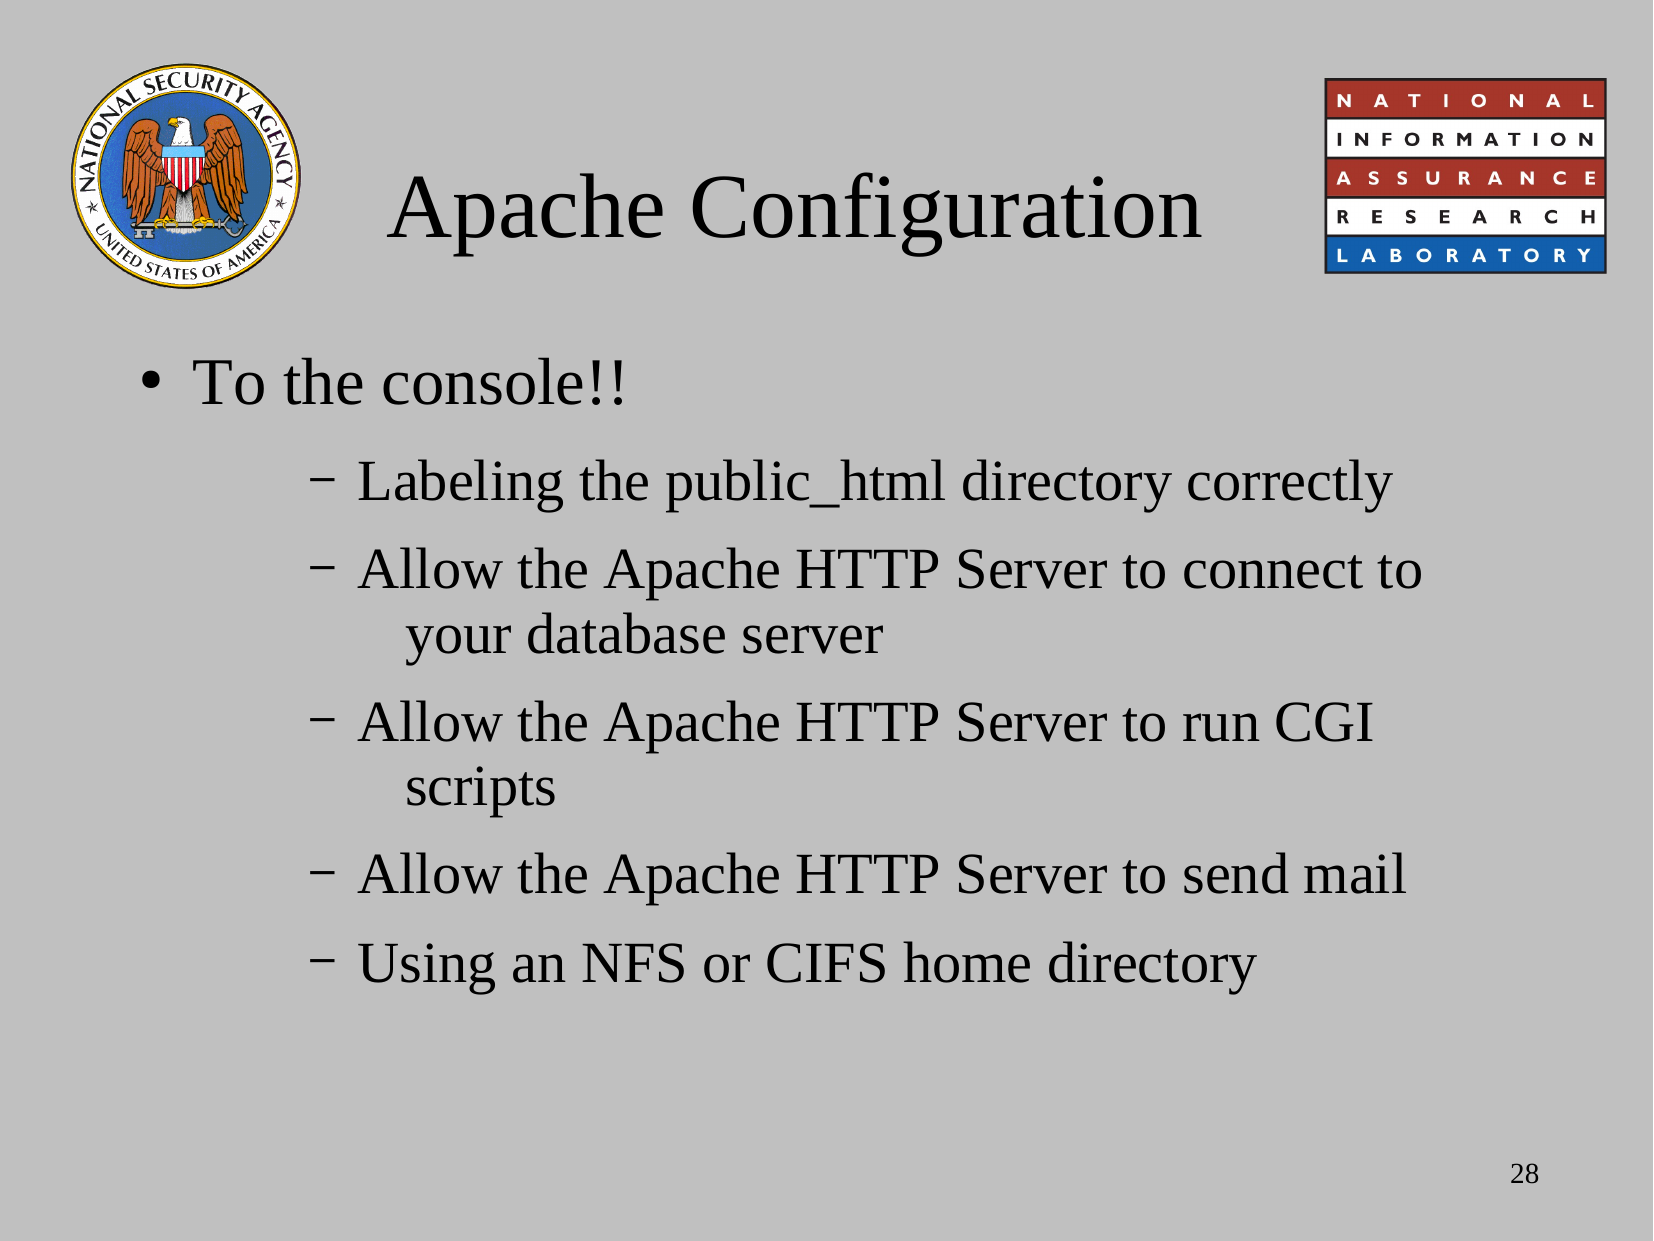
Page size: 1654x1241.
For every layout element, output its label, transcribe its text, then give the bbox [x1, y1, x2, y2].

title Apache Configuration [312, 102, 1279, 311]
picture [1324, 78, 1607, 274]
picture [69, 61, 303, 291]
list To the console!! Labeling the public_html directory correctly Allow the Apache HTTP Server to connect to your database server Allow the Apache HTTP Server to run CGI scripts Allow the Apache HTTP Server to send mail Using an NFS or CIFS home directory [121, 344, 1534, 1127]
